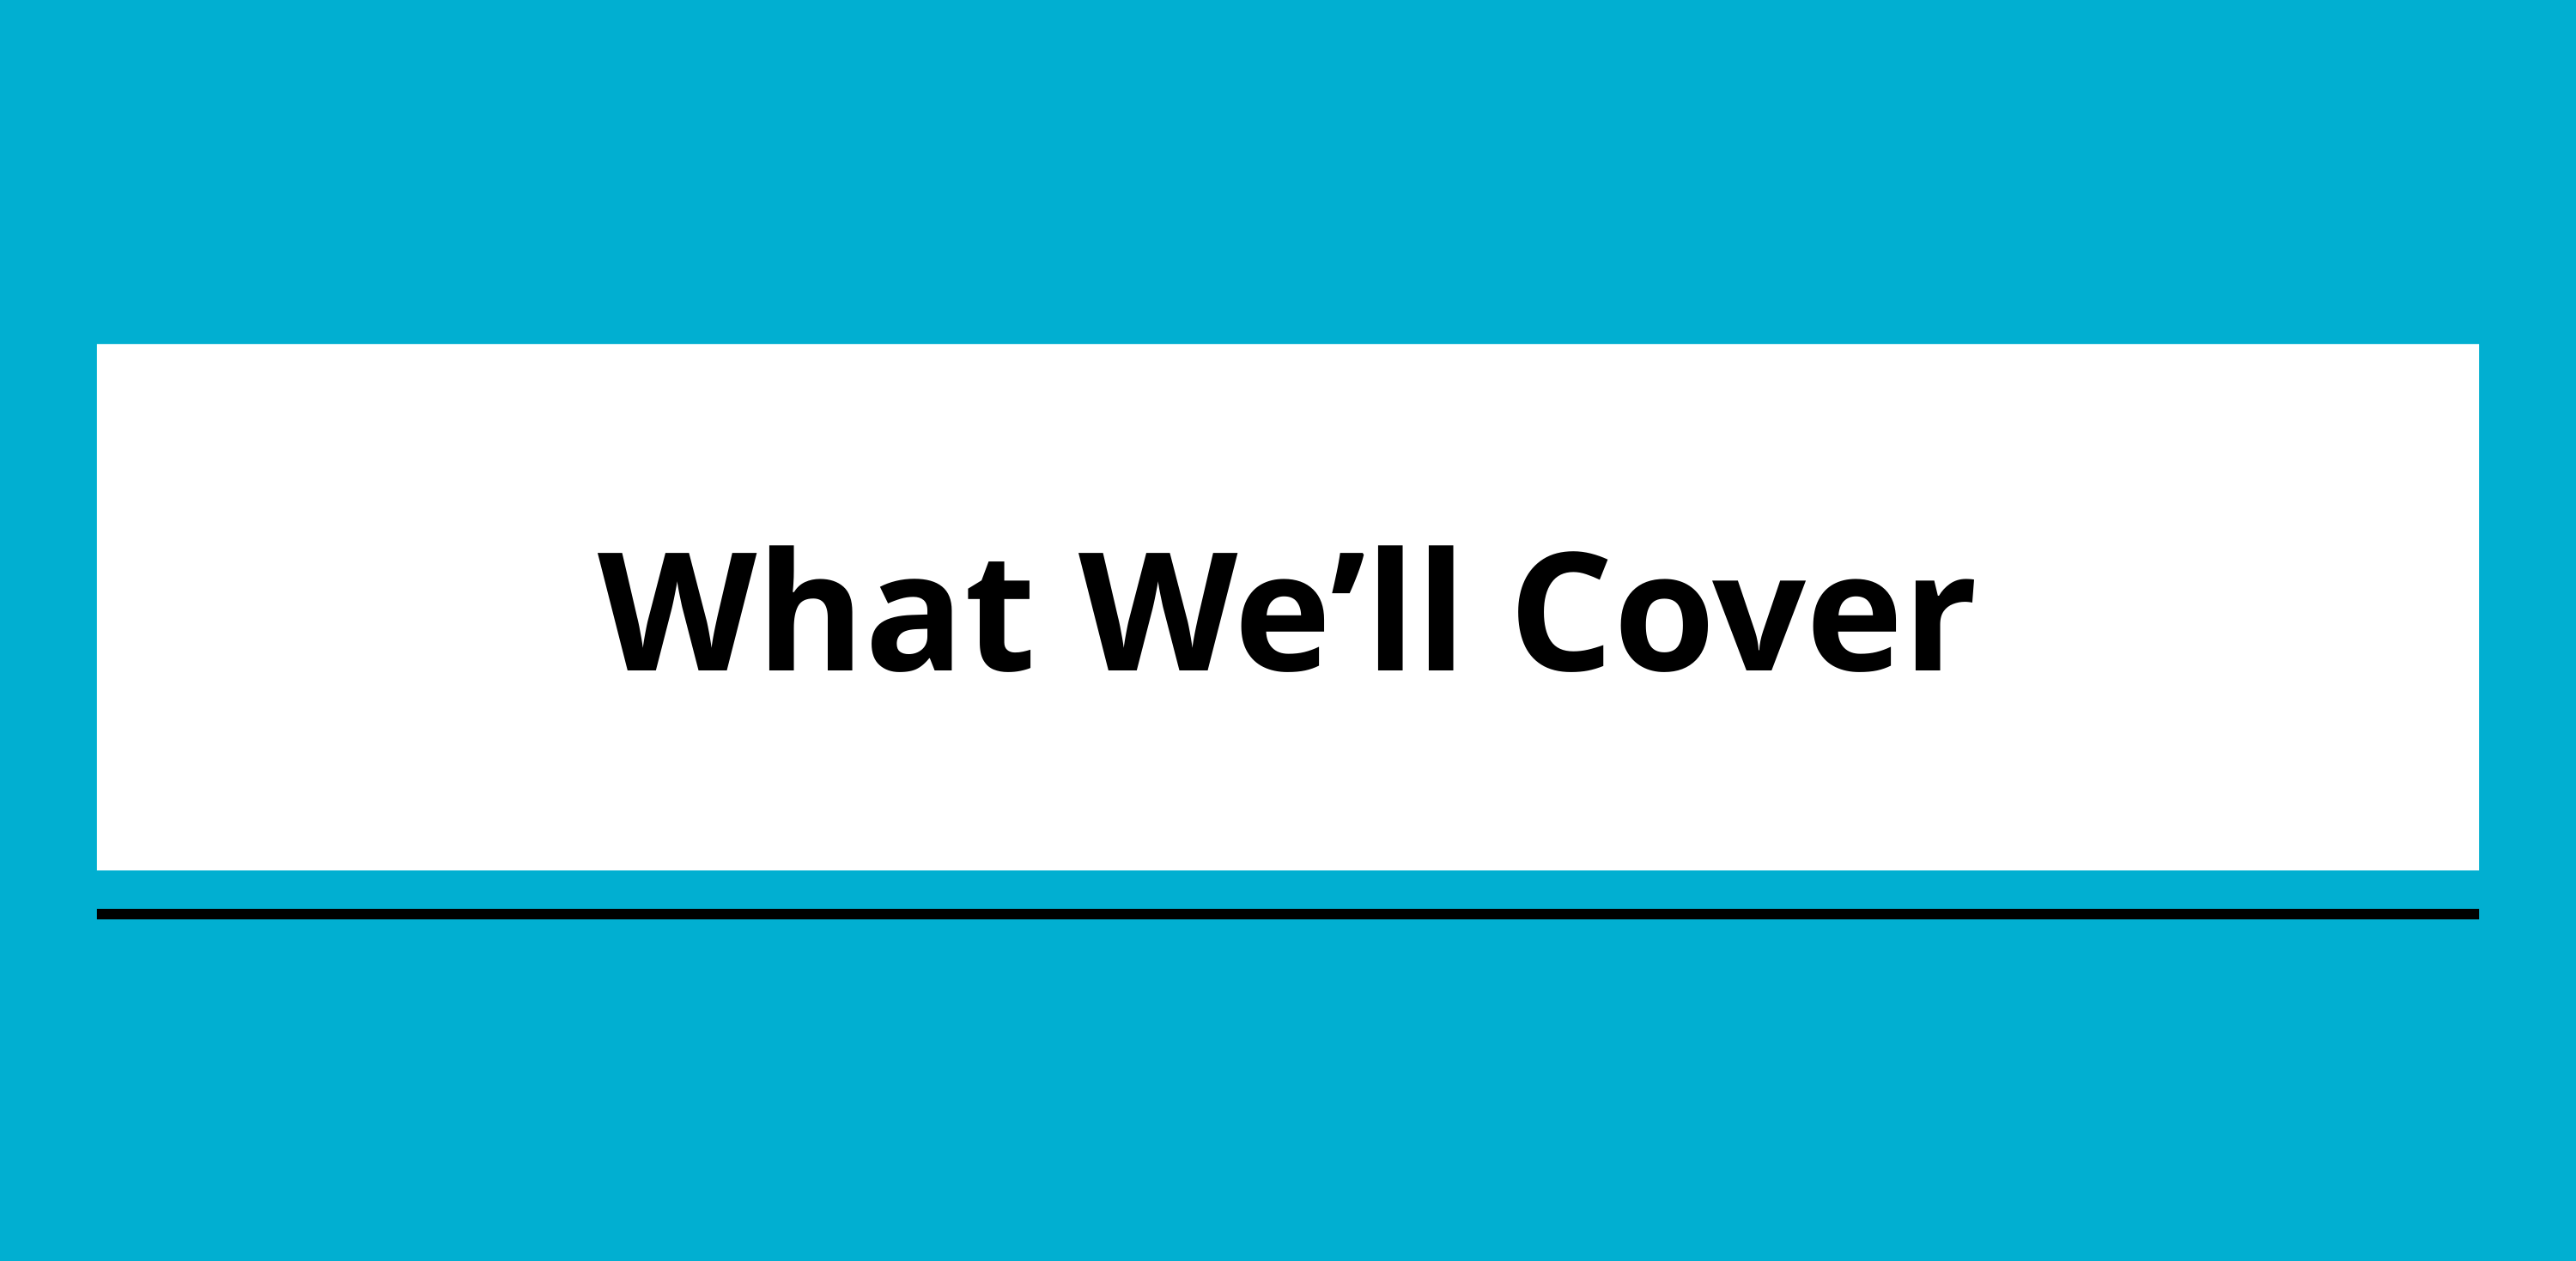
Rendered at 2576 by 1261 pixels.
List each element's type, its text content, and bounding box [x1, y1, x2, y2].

title What We’ll Cover [96, 343, 2480, 870]
